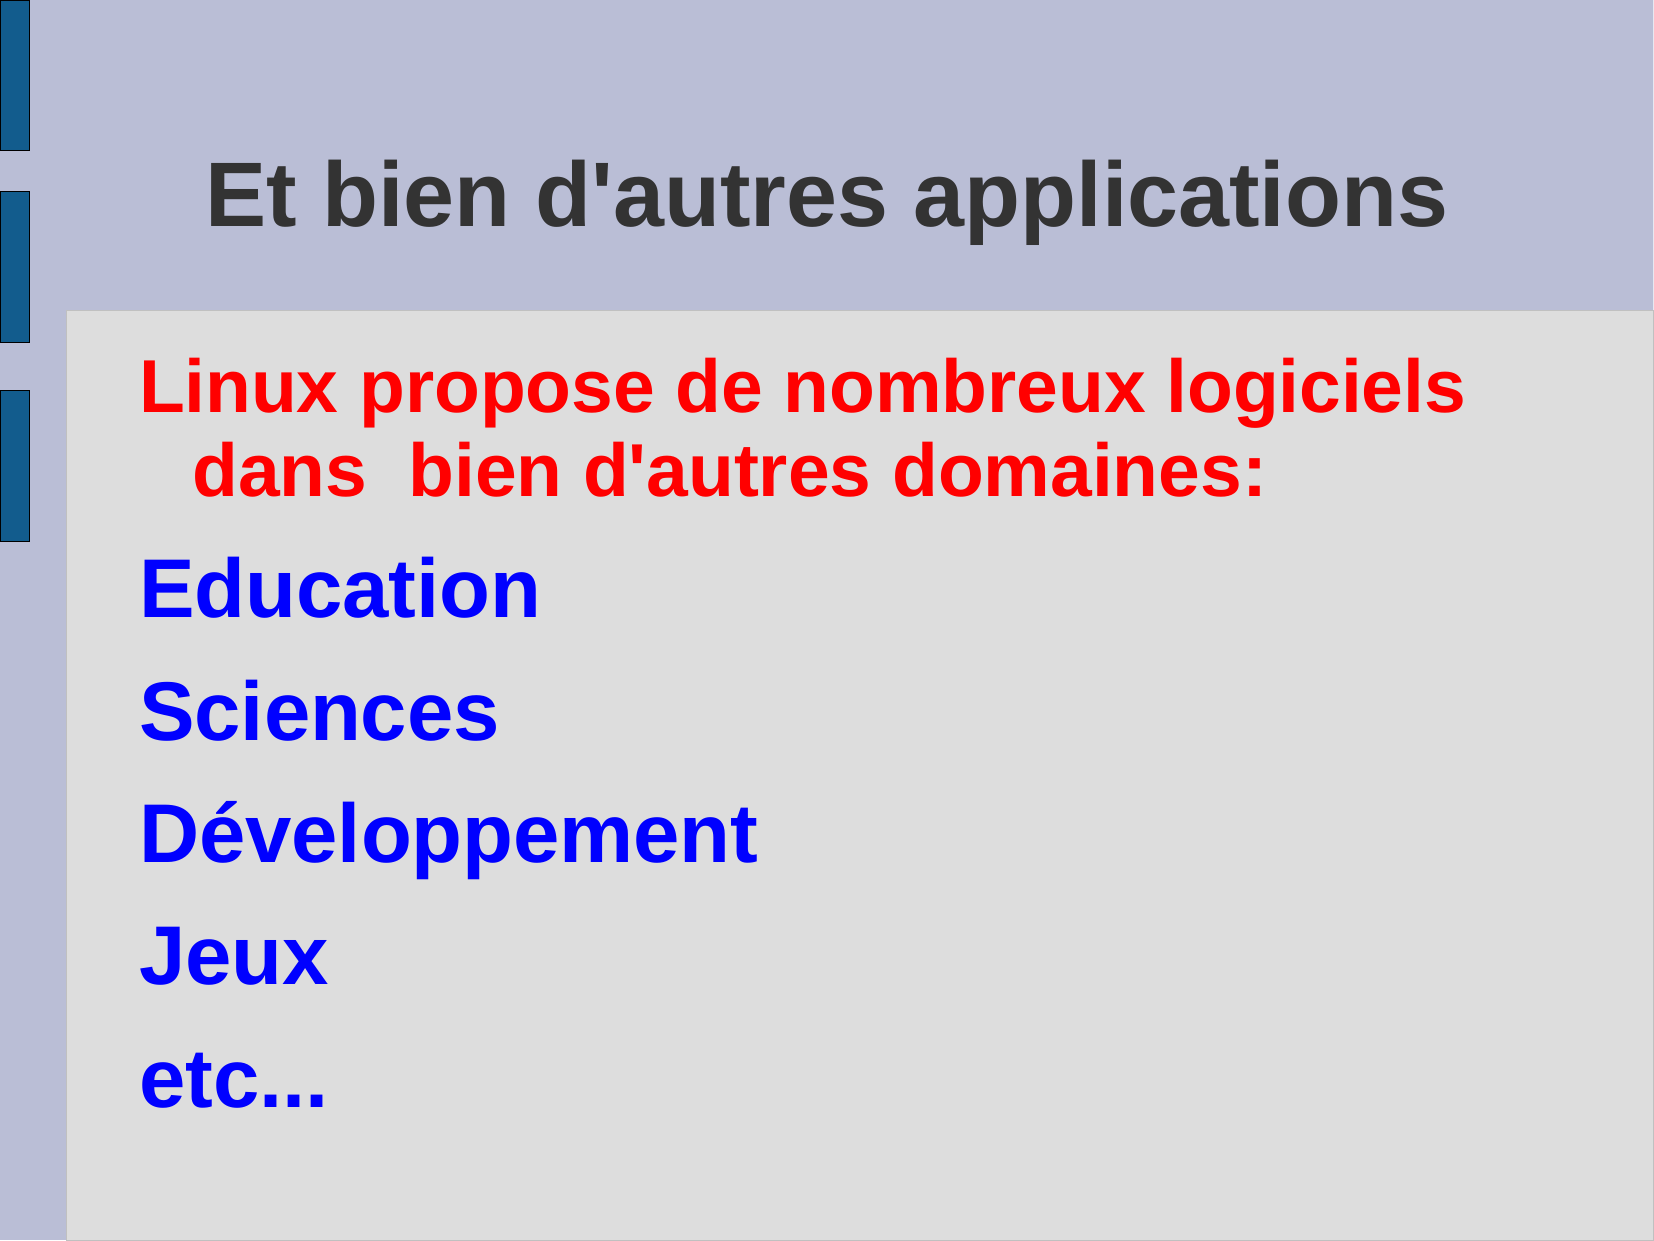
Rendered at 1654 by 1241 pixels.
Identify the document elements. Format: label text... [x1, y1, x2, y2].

list Linux propose de nombreux logiciels dans bien d'autres domaines: Education Sciences Développement Jeux etc... [121, 344, 1534, 1127]
title Et bien d'autres applications [121, 91, 1534, 299]
